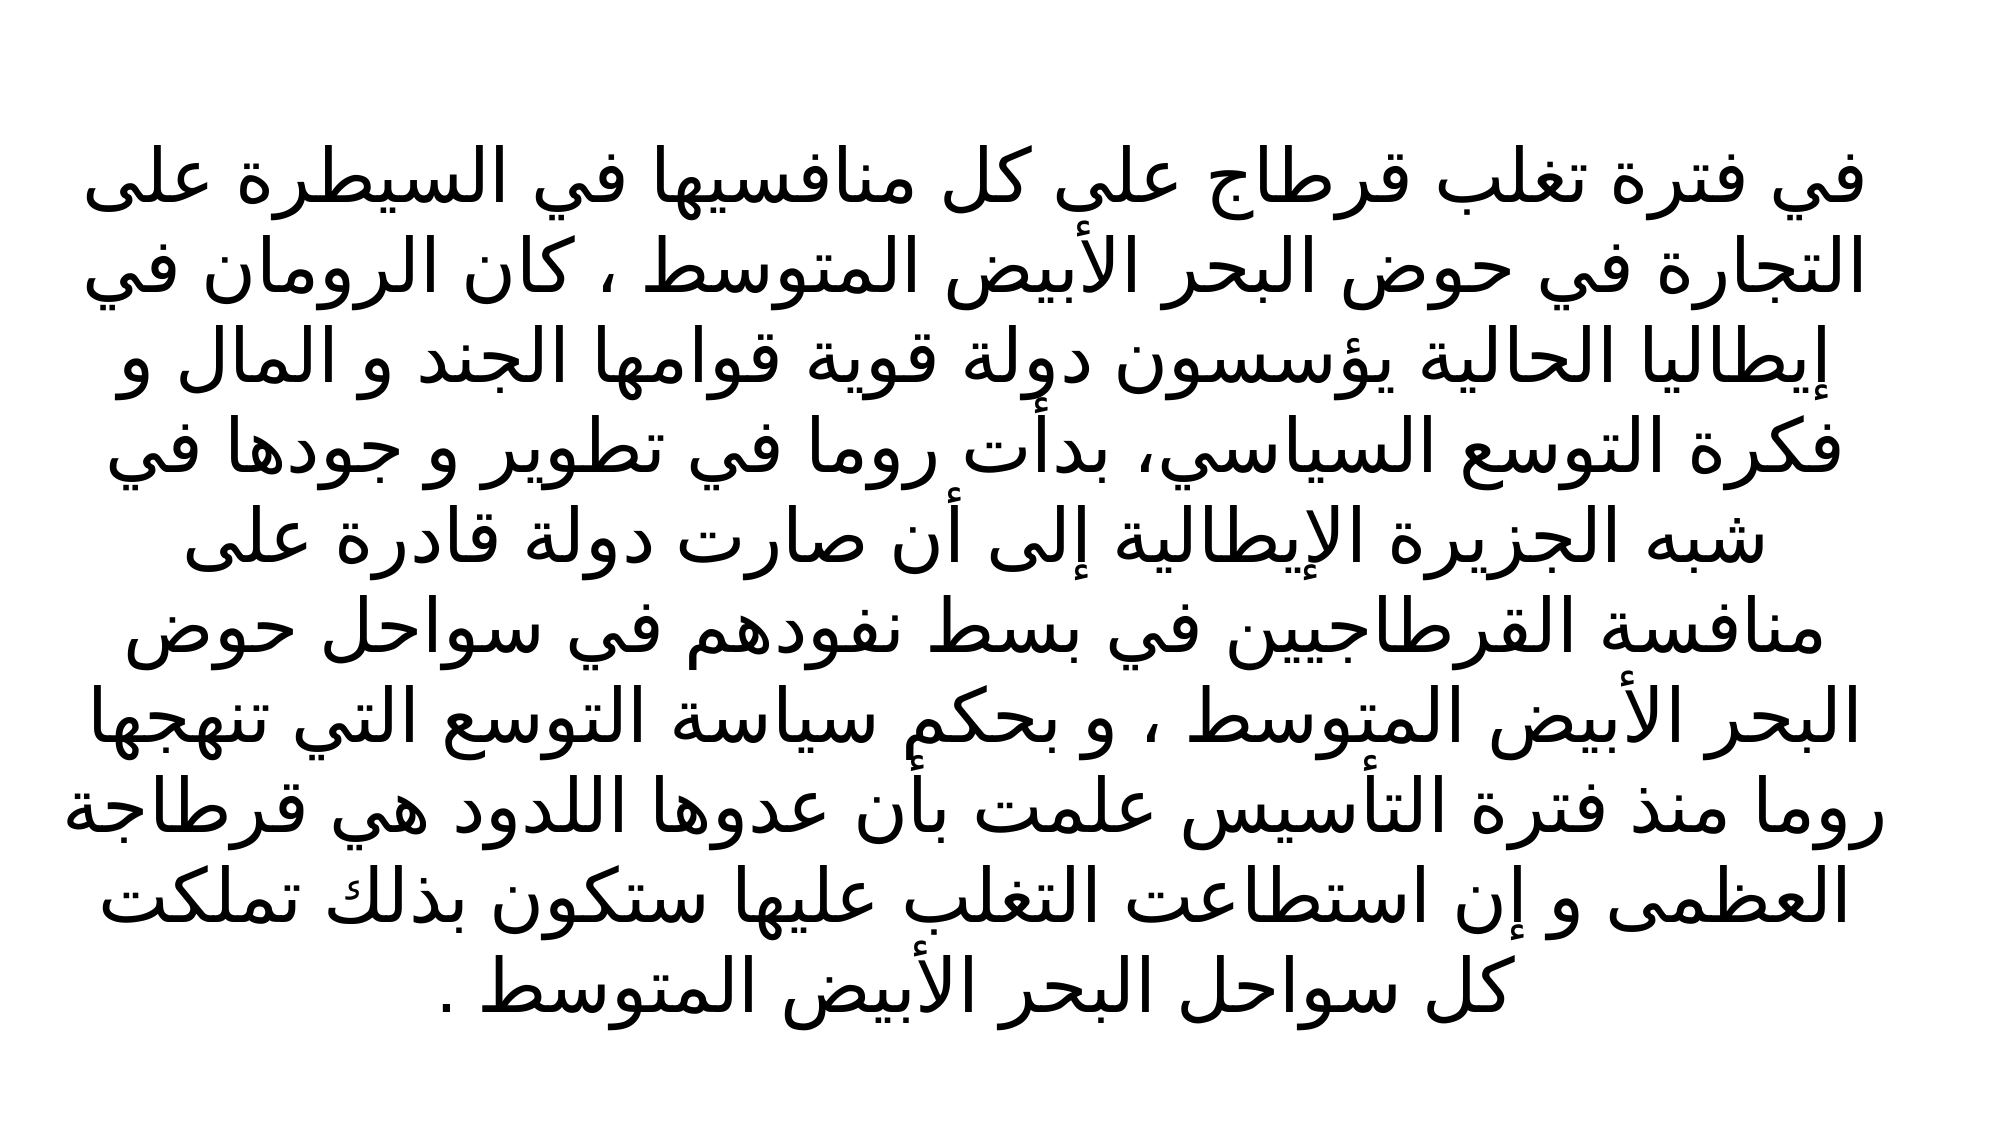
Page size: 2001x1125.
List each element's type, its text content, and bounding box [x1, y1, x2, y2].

text_box في فترة تغلب قرطاج على كل منافسيها في السيطرة على التجارة في حوض البحر الأبيض المتوسط ، كان الرومان في إيطاليا الحالية يؤسسون دولة قوية قوامها الجند و المال و فكرة التوسع السياسي، بدأت روما في تطوير و جودها في شبه الجزيرة الإيطالية إلى أن صارت دولة قادرة على منافسة القرطاجيين في بسط نفودهم في سواحل حوض البحر الأبيض المتوسط ، و بحكم سياسة التوسع التي تنهجها روما منذ فترة التأسيس علمت بأن عدوها اللدود هي قرطاجة العظمى و إن استطاعت التغلب عليها ستكون بذلك تملكت كل سواحل البحر الأبيض المتوسط . [45, 120, 1907, 1045]
